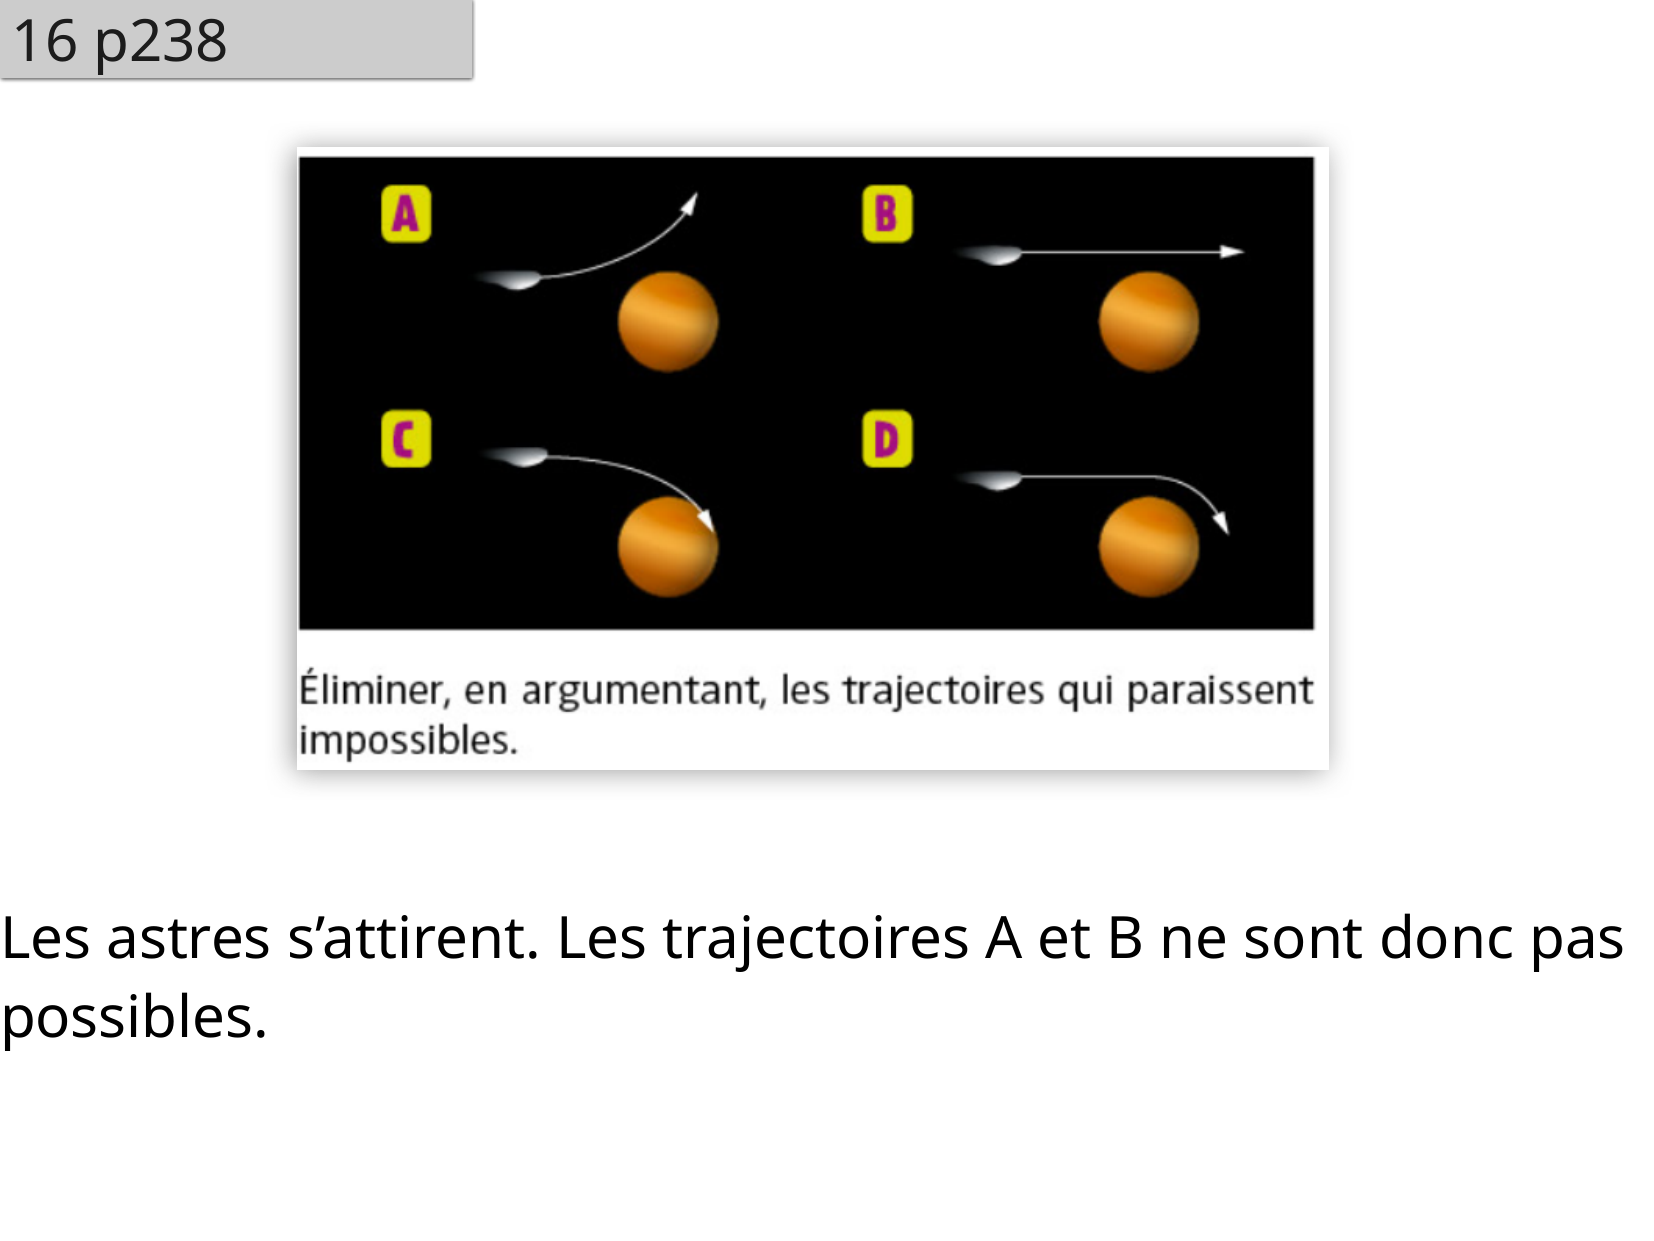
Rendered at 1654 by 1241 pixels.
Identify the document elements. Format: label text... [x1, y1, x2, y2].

title 16 p238 [0, 0, 473, 78]
list Les astres s’attirent. Les trajectoires A et B ne sont donc pas possibles. [0, 78, 1654, 1241]
picture [297, 147, 1329, 770]
